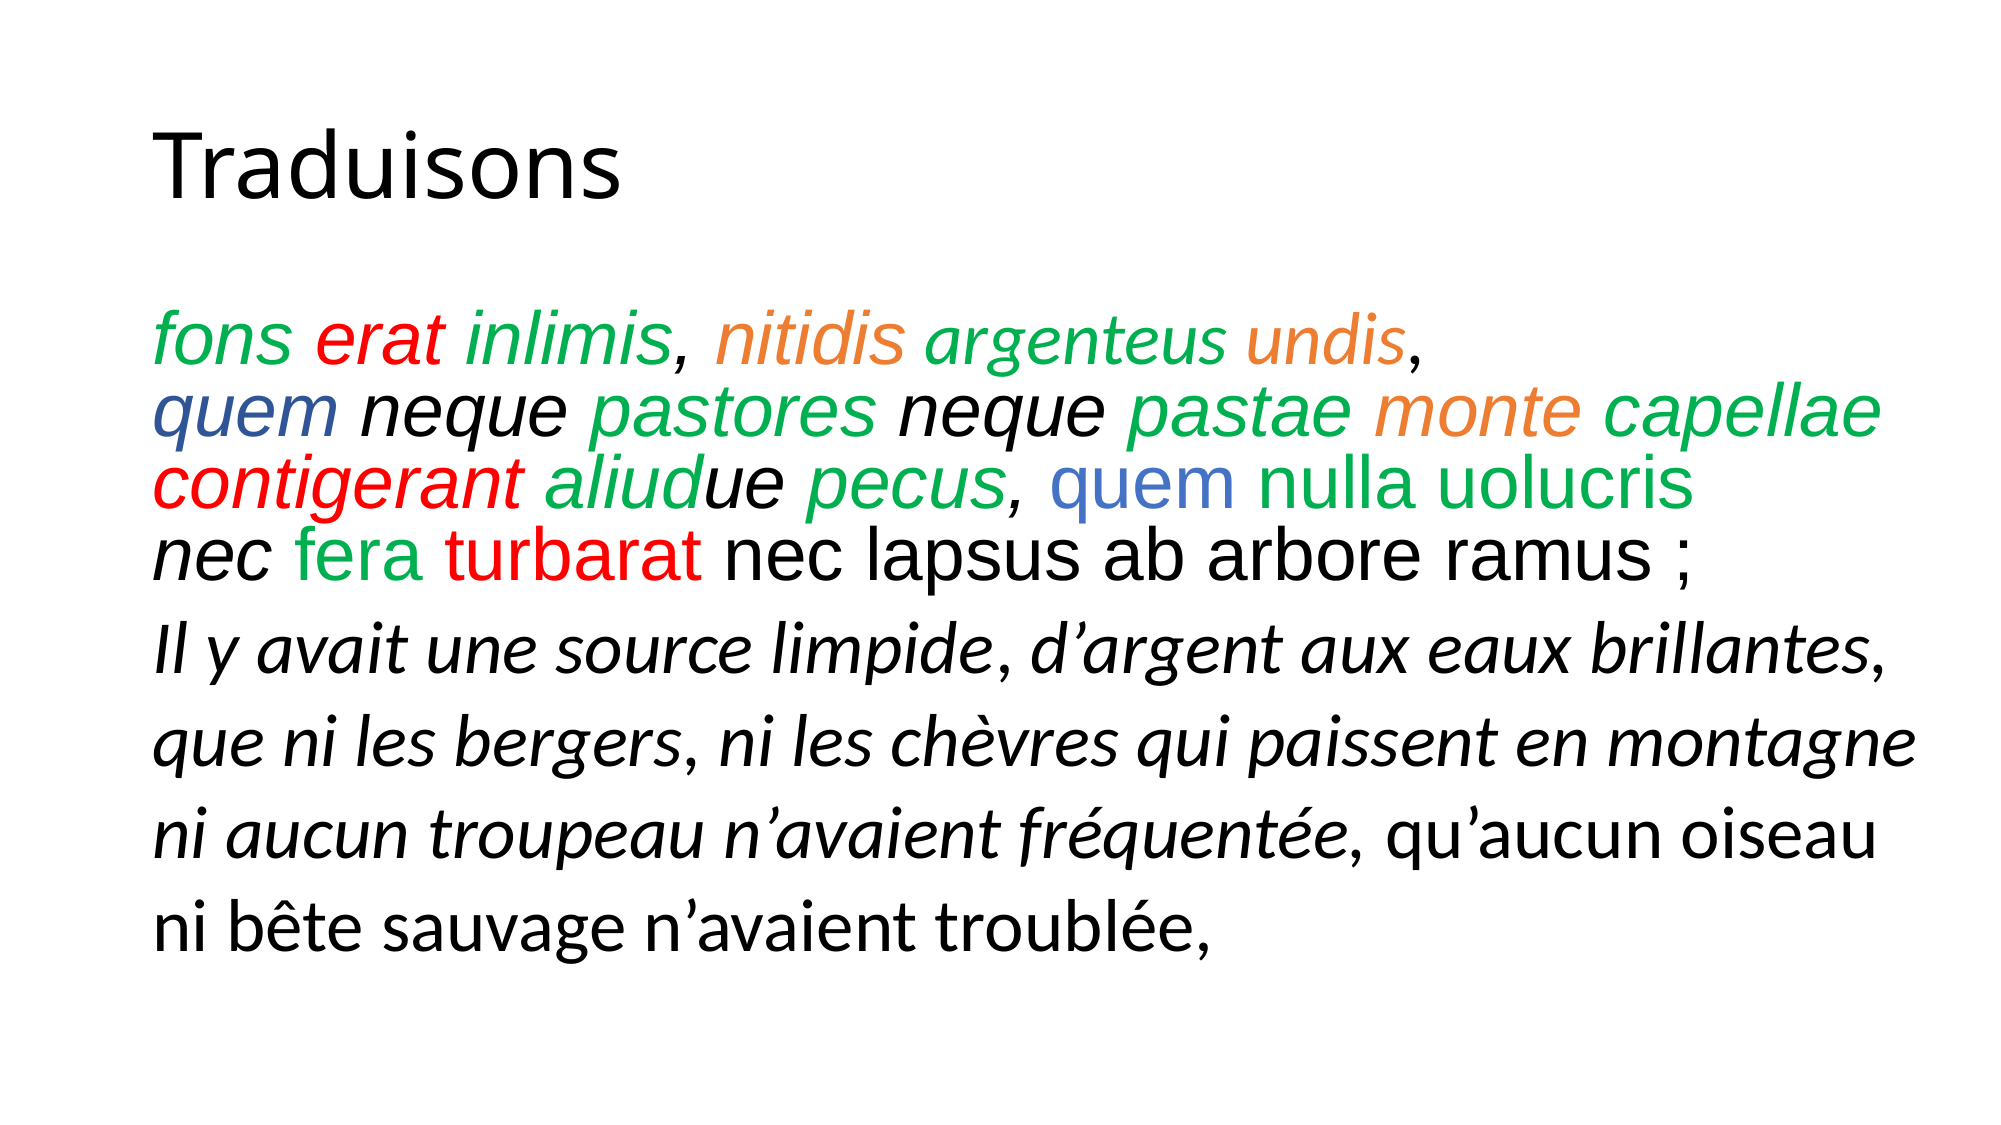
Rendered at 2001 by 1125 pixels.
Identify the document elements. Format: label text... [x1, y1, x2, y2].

title Traduisons [137, 59, 1863, 278]
list fons erat inlimis, nitidis argenteus undis, quem neque pastores neque pastae monte capellae contigerant aliudue pecus, quem nulla uolucris nec fera turbarat nec lapsus ab arbore ramus ; Il y avait une source limpide, d’argent aux eaux brillantes, que ni les bergers, ni les chèvres qui paissent en montagne ni aucun troupeau n’avaient fréquentée, qu’aucun oiseau ni bête sauvage n’avaient troublée, [137, 299, 1982, 1014]
